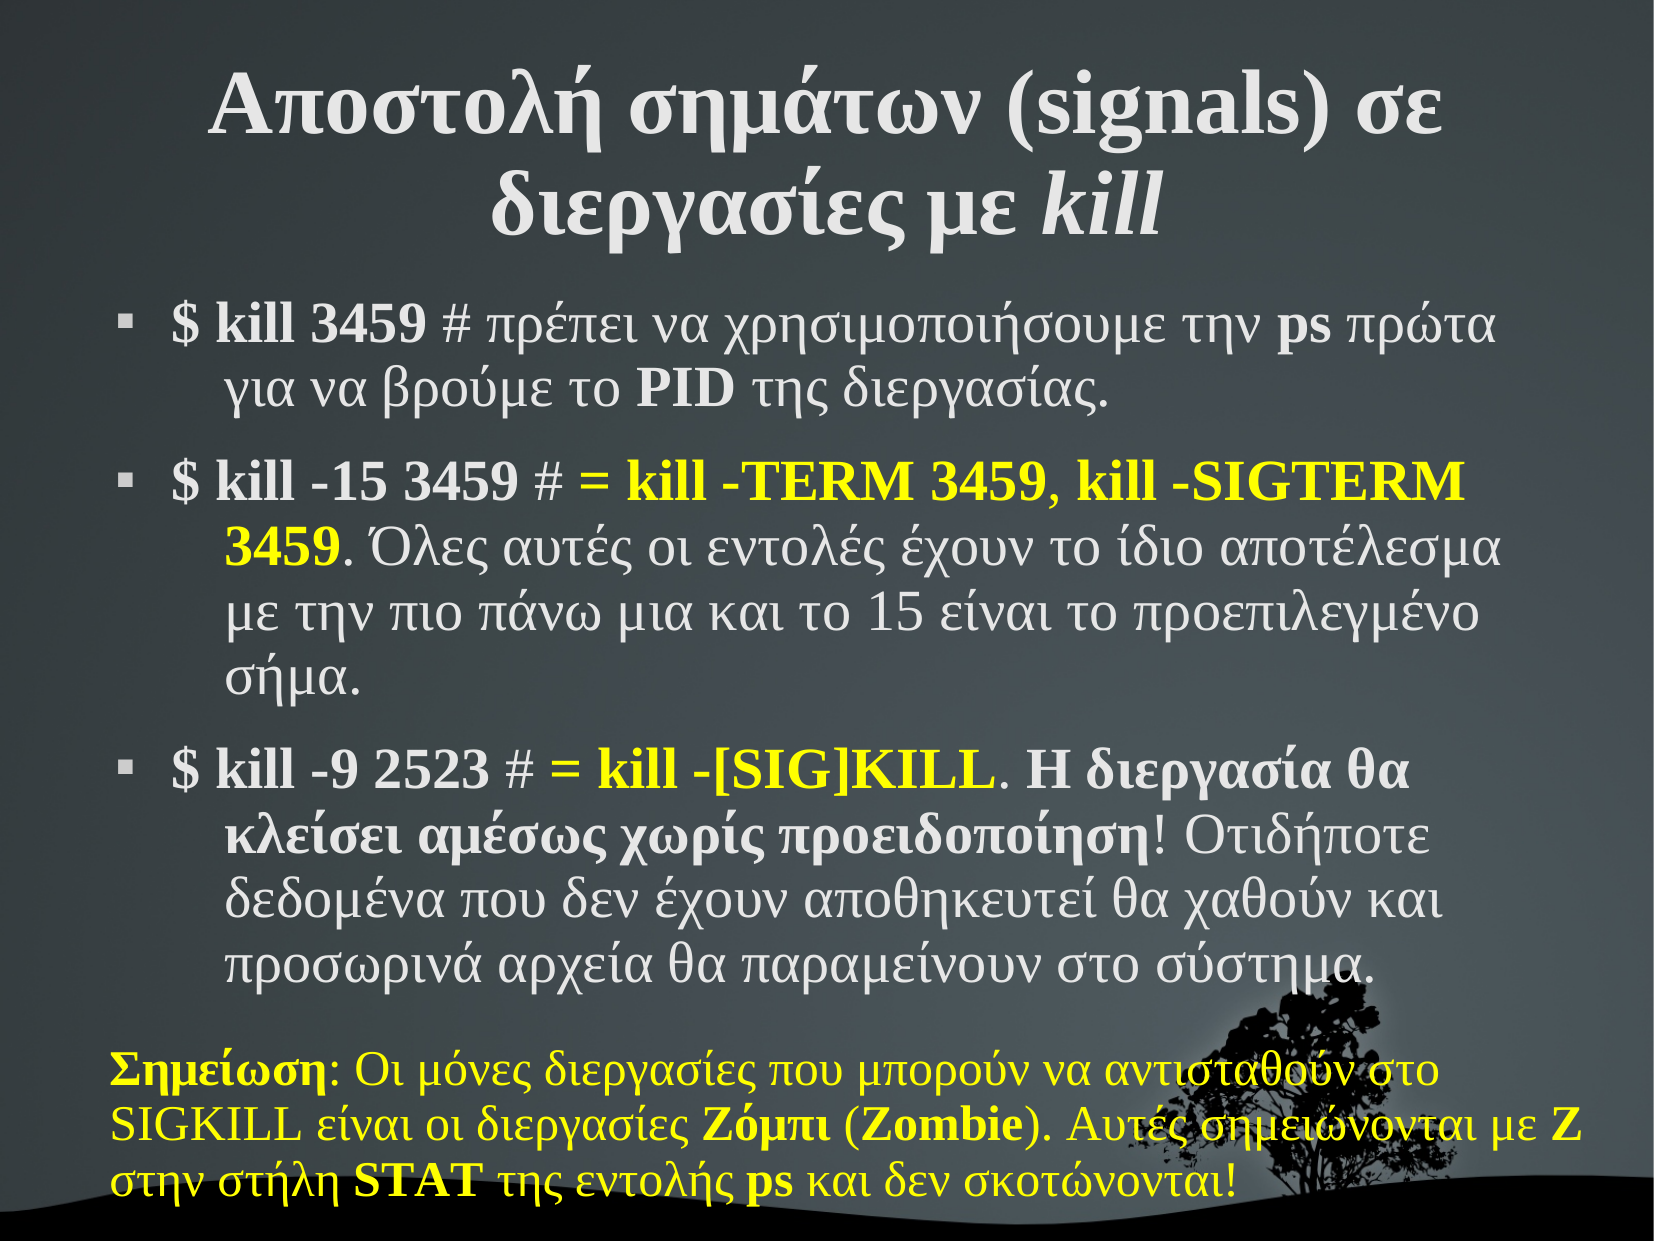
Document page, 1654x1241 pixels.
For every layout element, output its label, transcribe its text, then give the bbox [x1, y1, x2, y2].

picture [0, 0, 1654, 1241]
title Αποστολή σημάτων (signals) σε διεργασίες με kill [82, 33, 1571, 274]
text_box Σημείωση: Οι μόνες διεργασίες που μπορούν να αντισταθούν στο SIGKILL είναι οι διεργασίες Ζόμπι (Zombie). Αυτές σημειώνονται με Z στην στήλη STAT της εντολής ps και δεν σκοτώνονται! [38, 1040, 1614, 1237]
list $ kill 3459 # πρέπει να χρησιμοποιήσουμε την ps πρώτα για να βρούμε το PID της διεργασίας. $ kill -15 3459 # = kill -TERM 3459, kill -SIGTERM 3459. Όλες αυτές οι εντολές έχουν το ίδιο αποτέλεσμα με την πιο πάνω μια και το 15 είναι το προεπιλεγμένο σήμα. $ kill -9 2523 # = kill -[SIG]KILL. Η διεργασία θα κλείσει αμέσως χωρίς προειδοποίηση! Οτιδήποτε δεδομένα που δεν έχουν αποθηκευτεί θα χαθούν και προσωρινά αρχεία θα παραμείνουν στο σύστημα. [82, 290, 1571, 1040]
